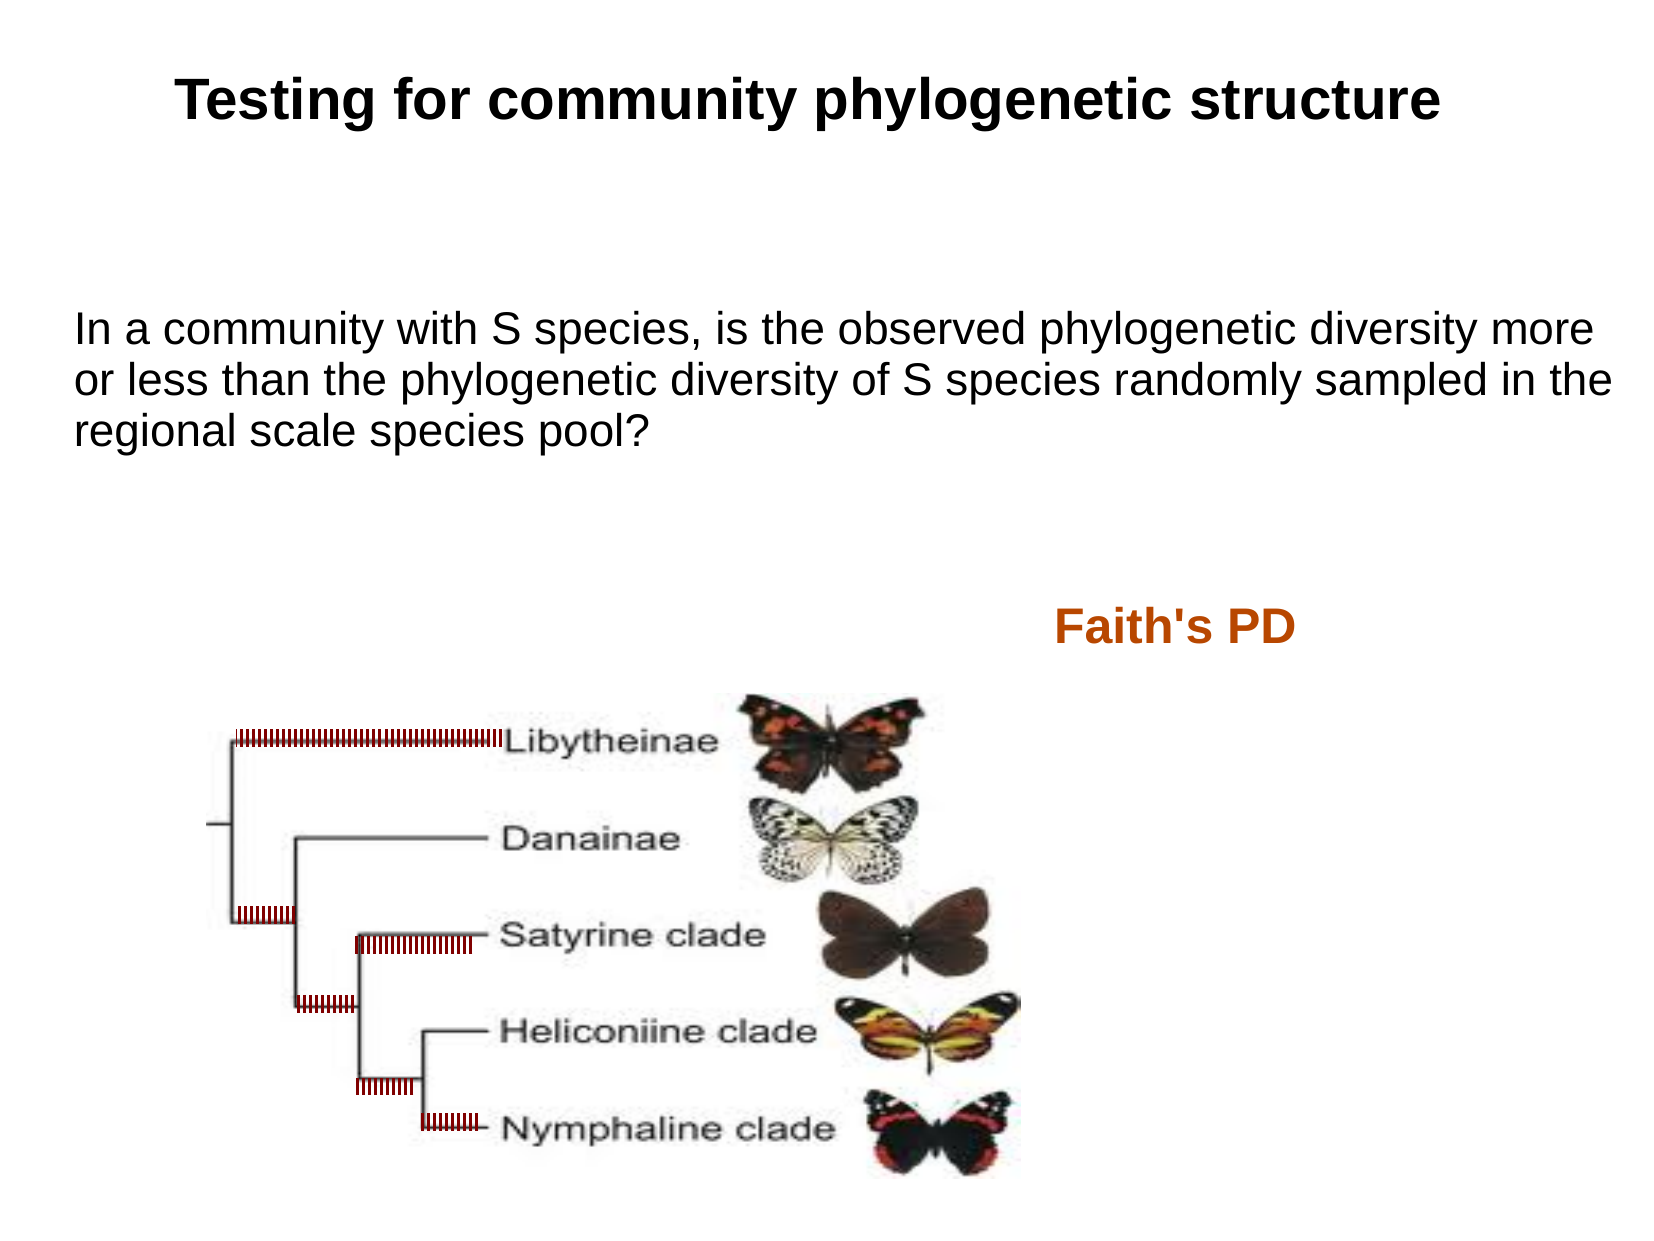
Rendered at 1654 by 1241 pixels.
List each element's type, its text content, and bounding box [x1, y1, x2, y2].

text_box Testing for community phylogenetic structure [159, 58, 1477, 141]
text_box Faith's PD [1039, 590, 1312, 663]
text_box In a community with S species, is the observed phylogenetic diversity more or less than the phylogenetic diversity of S species randomly sampled in the regional scale species pool? [59, 295, 1654, 464]
picture [206, 693, 1021, 1179]
